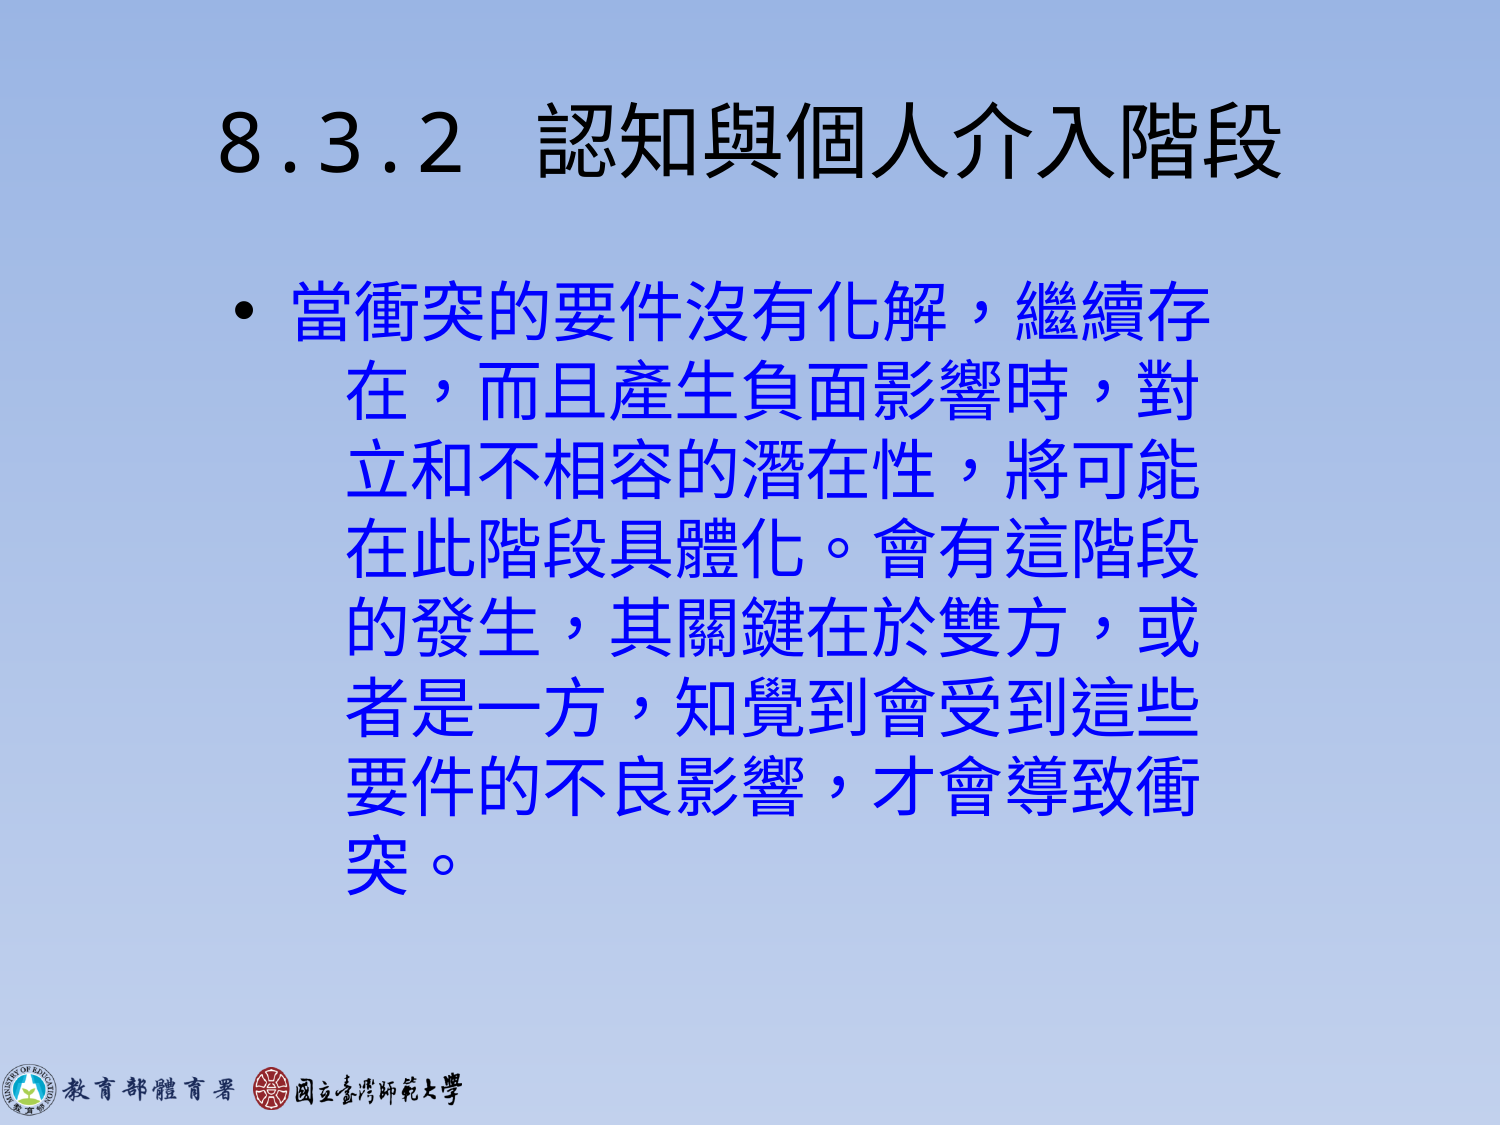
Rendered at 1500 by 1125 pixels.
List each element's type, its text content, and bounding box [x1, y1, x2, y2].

list 當衝突的要件沒有化解，繼續存在，而且產生負面影響時，對立和不相容的潛在性，將可能在此階段具體化。會有這階段的發生，其關鍵在於雙方，或者是一方，知覺到會受到這些要件的不良影響，才會導致衝突。 [217, 262, 1281, 915]
title 8.3.2 認知與個人介入階段 [75, 45, 1426, 233]
